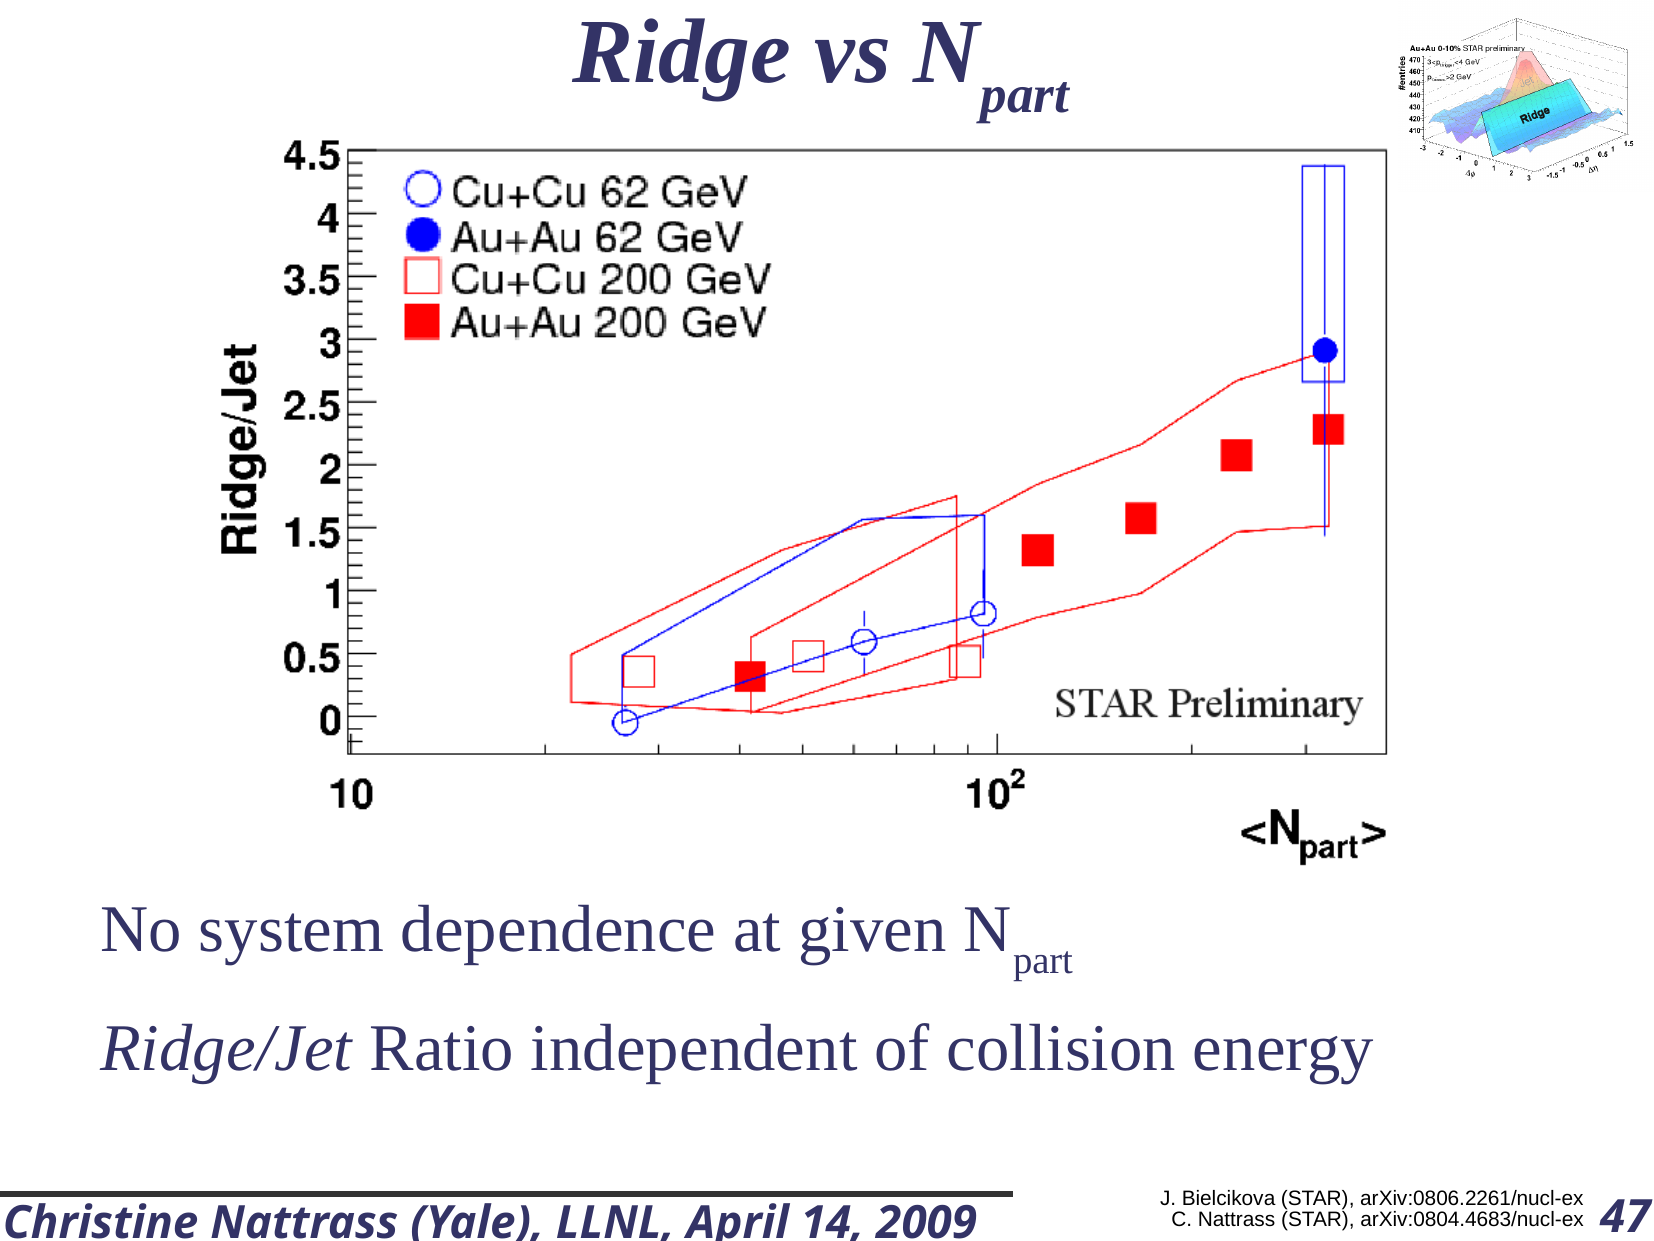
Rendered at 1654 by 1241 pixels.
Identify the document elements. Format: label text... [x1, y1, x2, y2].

picture [206, 135, 1390, 875]
text_box J. Bielcikova (STAR), arXiv:0806.2261/nucl-ex C. Nattrass (STAR), arXiv:0804.4683/nucl-ex [1083, 1180, 1599, 1241]
title Ridge vs Npart [76, 0, 1398, 125]
list No system dependence at given Npart Ridge/Jet Ratio independent of collision energy [82, 891, 1571, 1192]
picture [1398, 0, 1654, 192]
